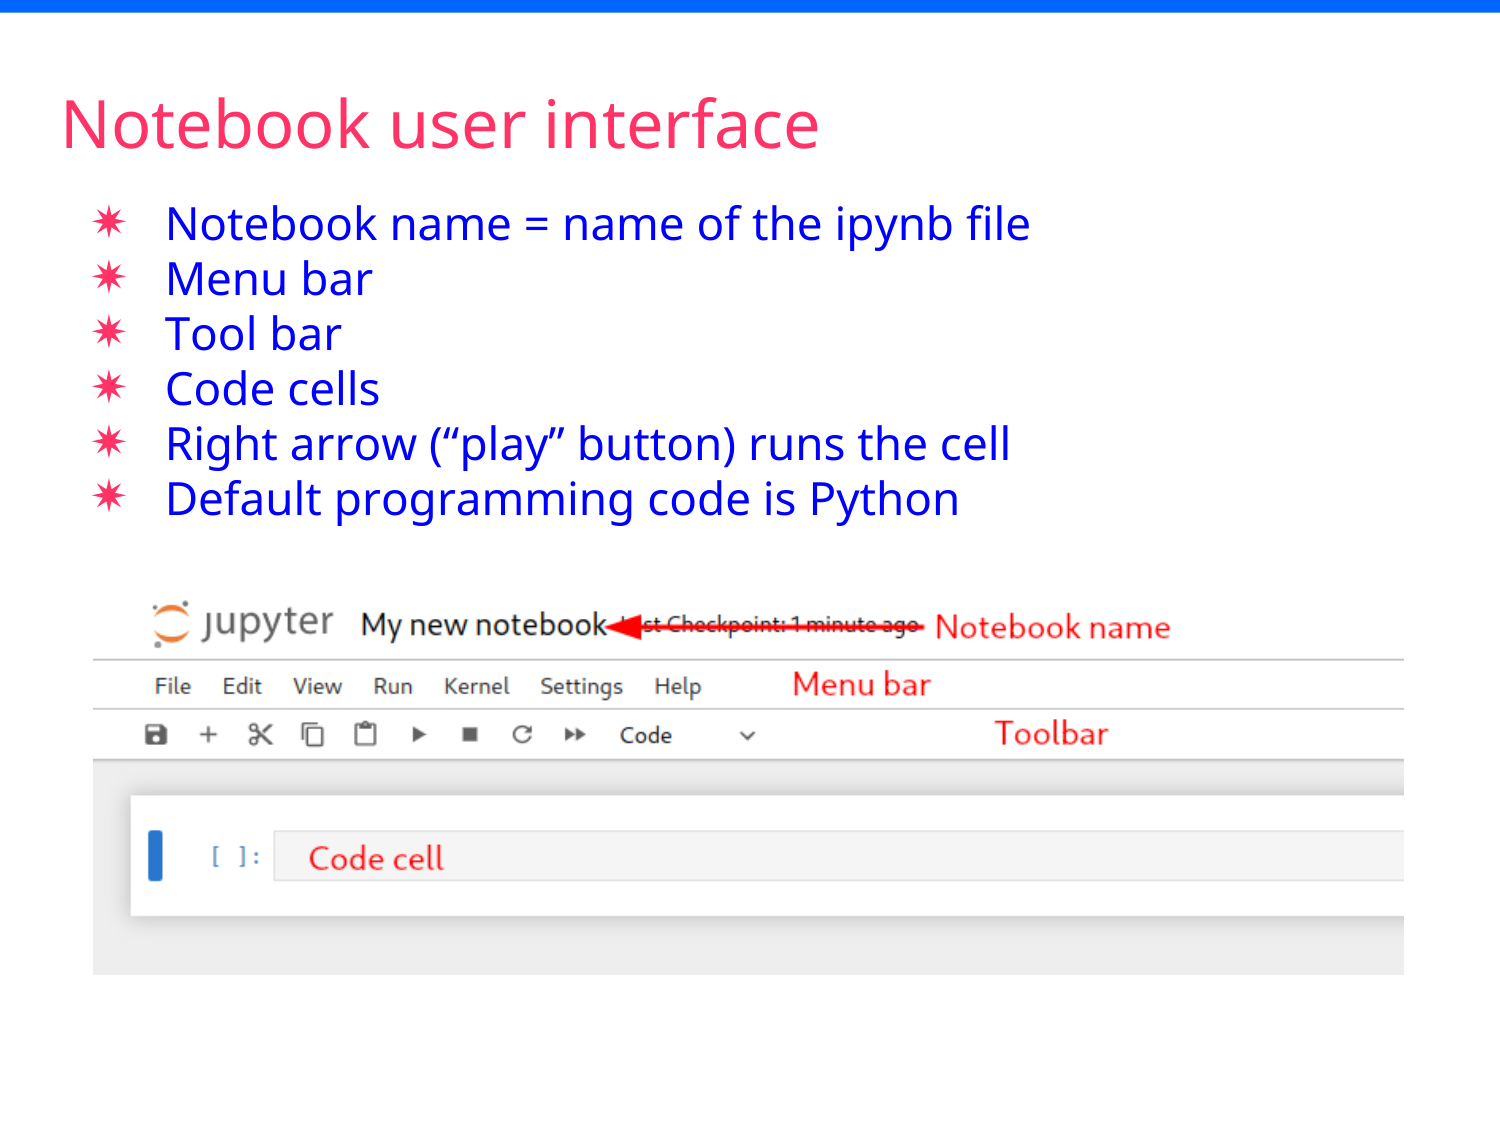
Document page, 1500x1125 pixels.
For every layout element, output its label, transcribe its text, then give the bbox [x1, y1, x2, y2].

text_box Notebook name = name of the ipynb file Menu bar Tool bar Code cells Right arrow (“play” button) runs the cell Default programming code is Python [75, 187, 1313, 638]
picture [93, 591, 1404, 976]
text_box Notebook user interface [45, 75, 901, 188]
